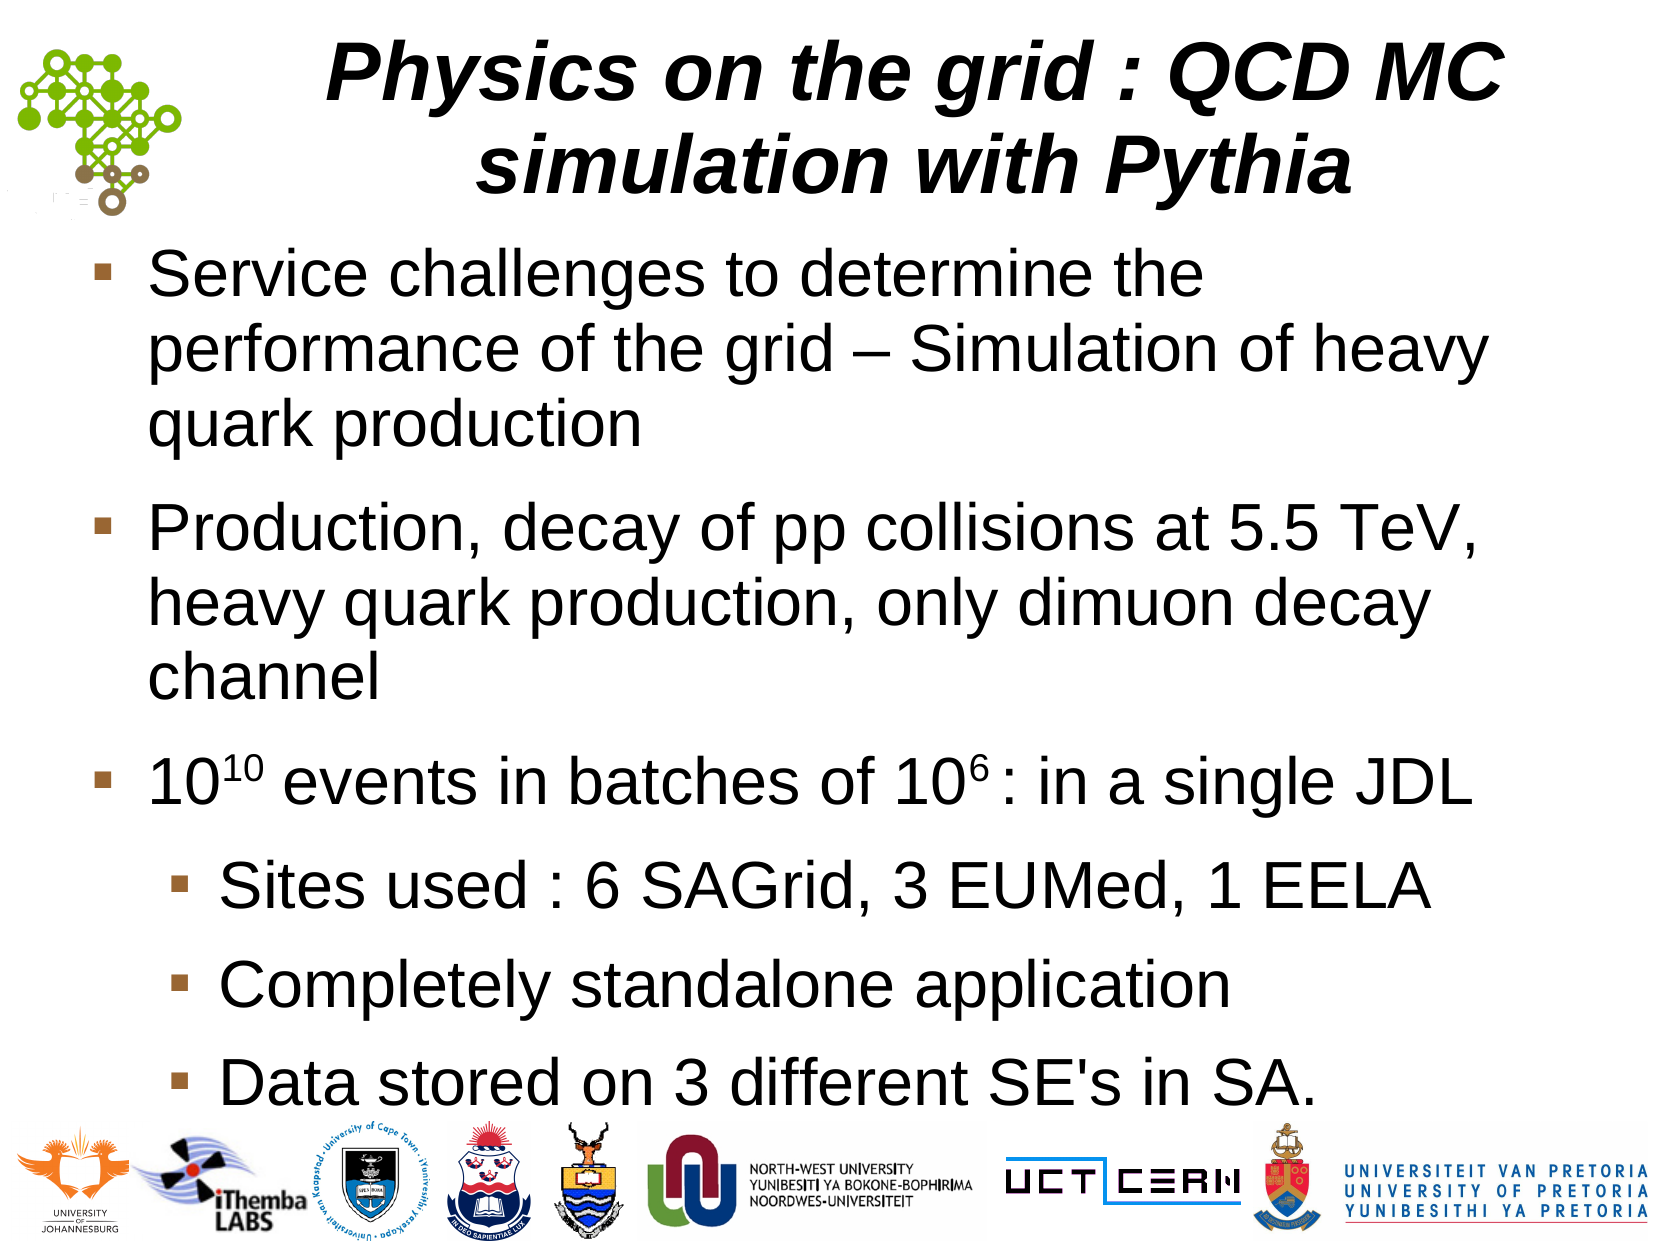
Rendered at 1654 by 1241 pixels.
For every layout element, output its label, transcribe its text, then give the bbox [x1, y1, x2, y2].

picture [312, 1123, 430, 1241]
picture [636, 1123, 987, 1241]
picture [1006, 1157, 1241, 1205]
picture [1253, 1121, 1648, 1241]
picture [447, 1123, 531, 1241]
list Service challenges to determine the performance of the grid – Simulation of heavy quark production Production, decay of pp collisions at 5.5 TeV, heavy quark production, only dimuon decay channel 1010 events in batches of 106 : in a single JDL Sites used : 6 SAGrid, 3 EUMed, 1 EELA Completely standalone application Data stored on 3 different SE's in SA. [76, 236, 1565, 1123]
picture [553, 1123, 625, 1241]
title Physics on the grid : QCD MC simulation with Pythia [206, 12, 1625, 224]
picture [11, 1121, 308, 1241]
picture [7, 47, 185, 220]
